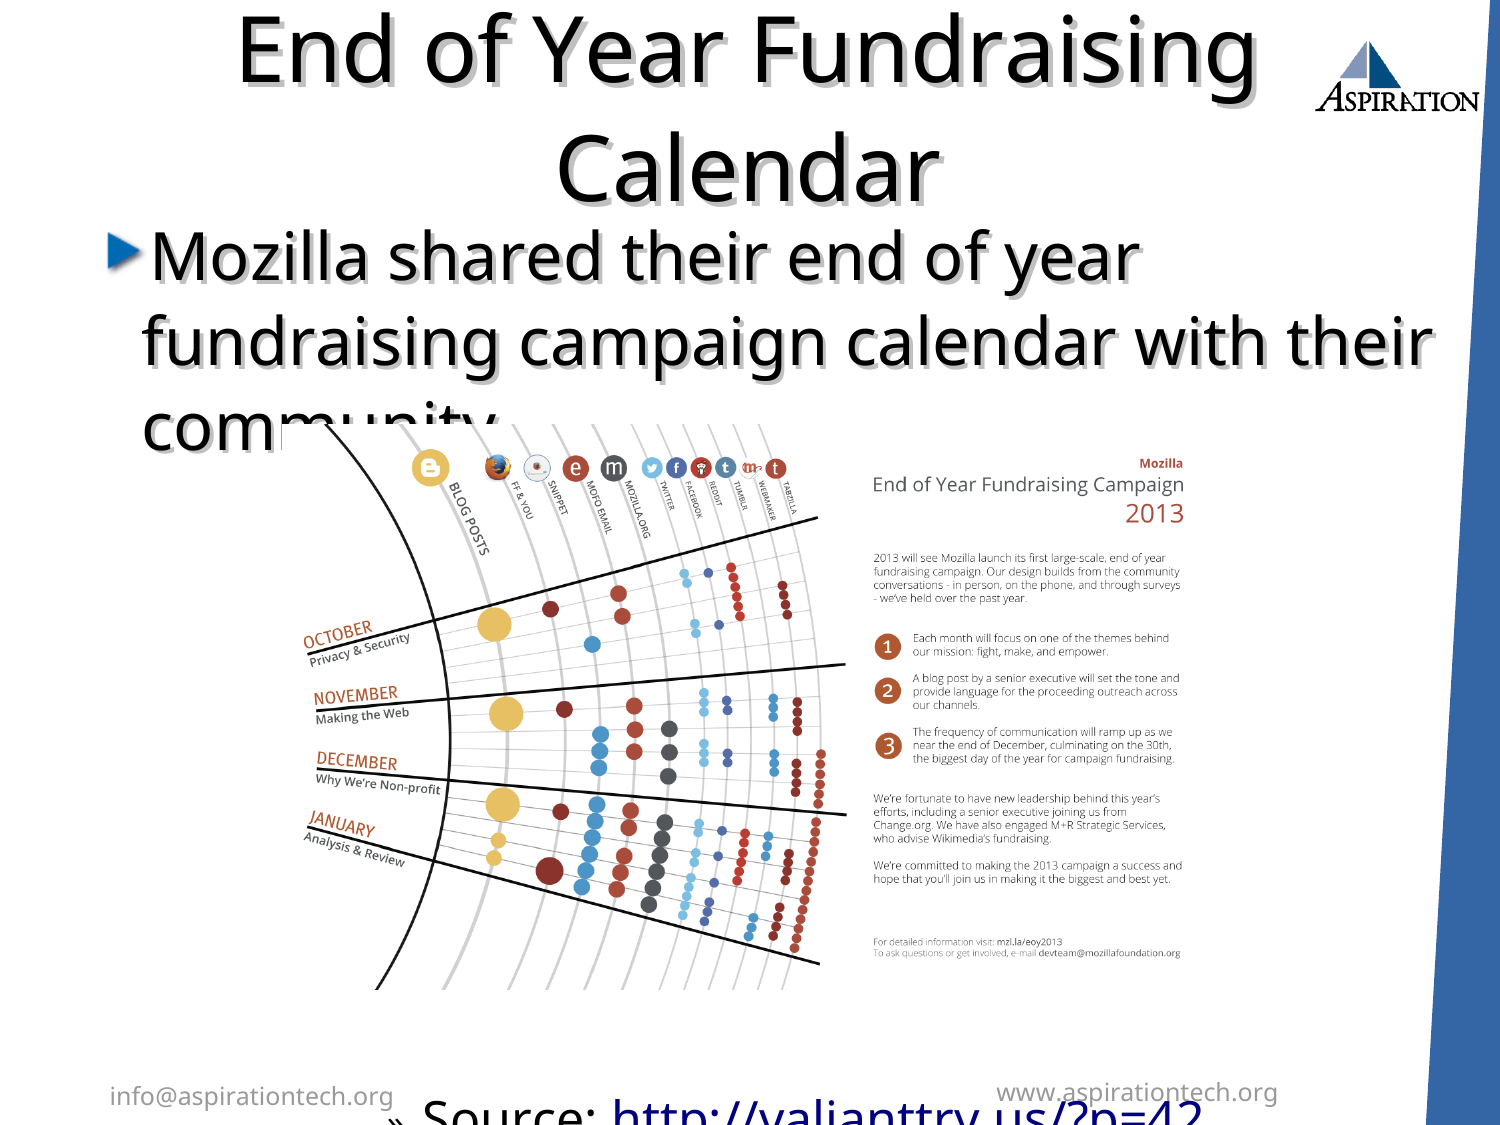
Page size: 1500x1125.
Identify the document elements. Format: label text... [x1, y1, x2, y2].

picture [282, 424, 1216, 991]
title End of Year Fundraising Calendar [49, 7, 1448, 195]
list Mozilla shared their end of year fundraising campaign calendar with their community. Source: http://valianttry.us/?p=42 [49, 209, 1448, 1063]
picture [1448, 41, 1480, 120]
